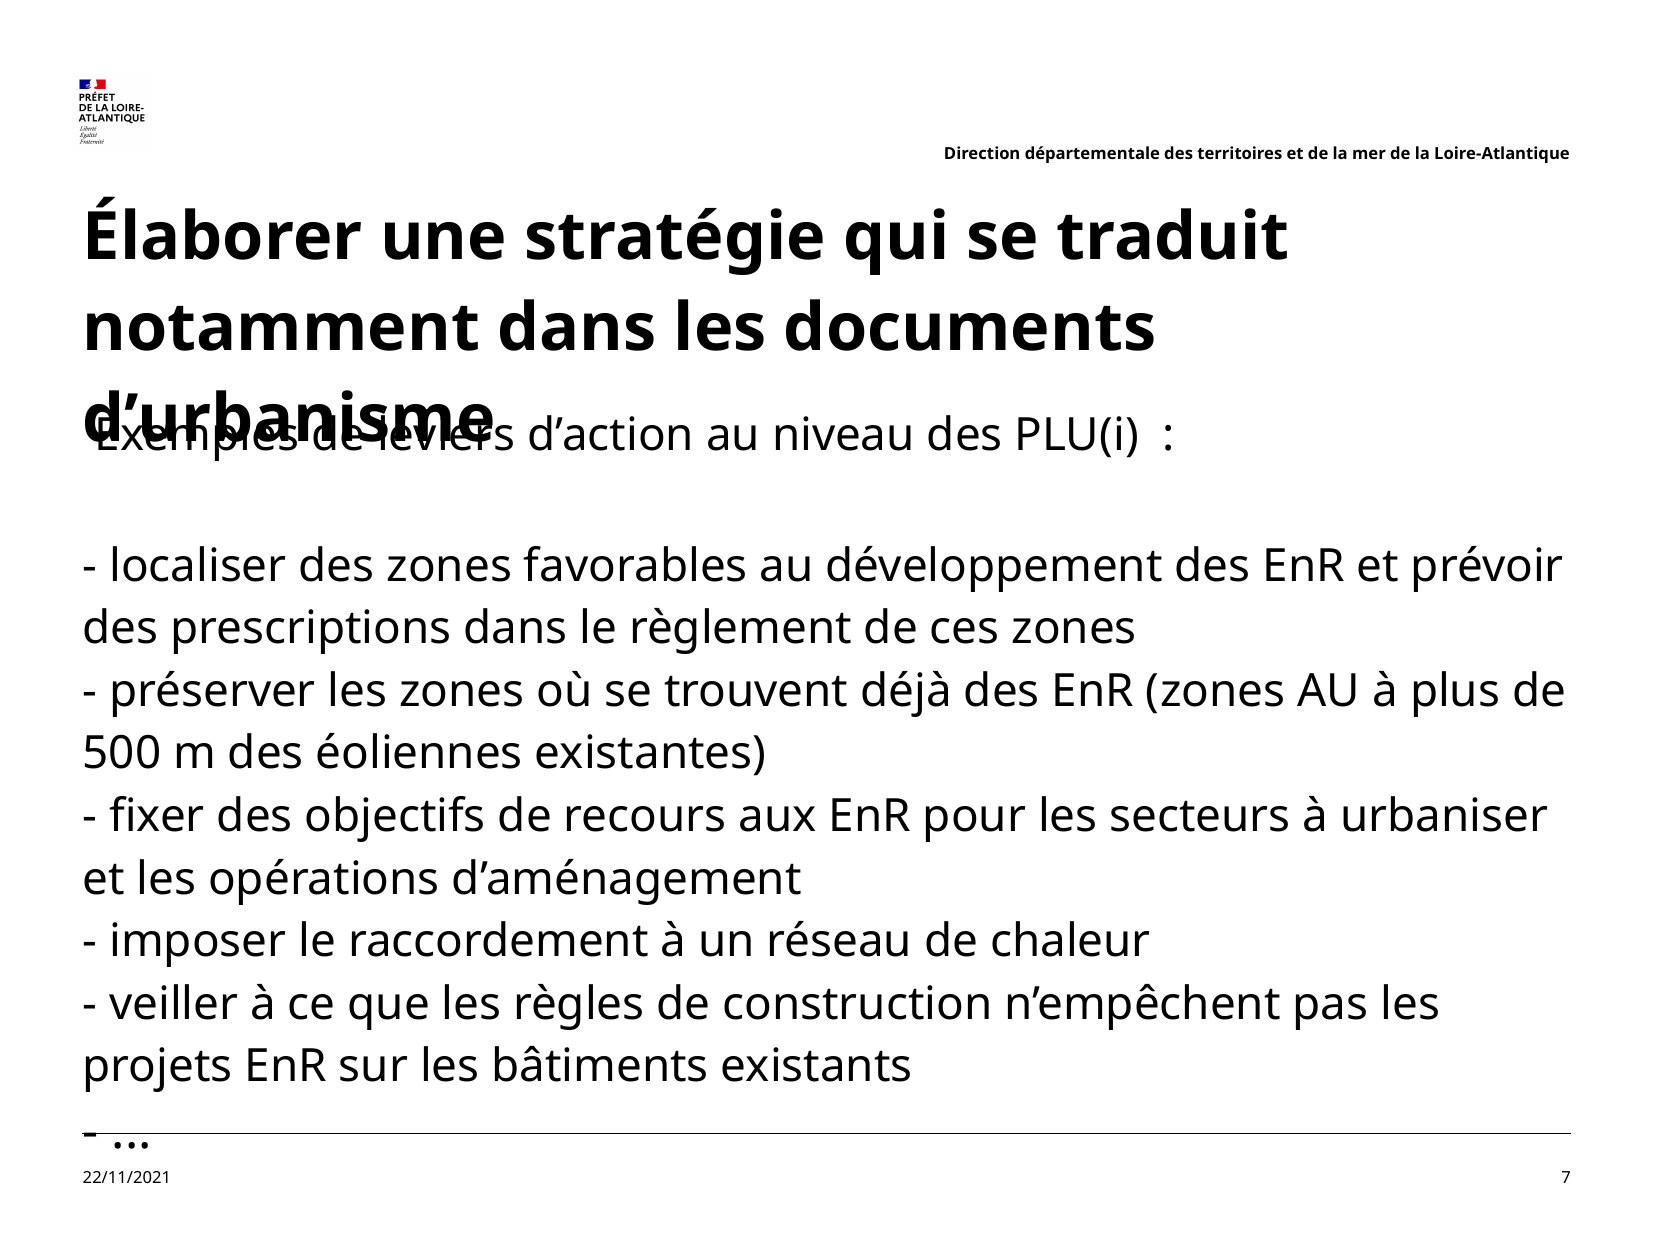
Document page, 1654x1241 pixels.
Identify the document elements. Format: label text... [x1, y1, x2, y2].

subtitle Exemples de leviers d’action au niveau des PLU(i) : - localiser des zones favorables au développement des EnR et prévoir des prescriptions dans le règlement de ces zones - préserver les zones où se trouvent déjà des EnR (zones AU à plus de 500 m des éoliennes existantes) - fixer des objectifs de recours aux EnR pour les secteurs à urbaniser et les opérations d’aménagement - imposer le raccordement à un réseau de chaleur - veiller à ce que les règles de construction n’empêchent pas les projets EnR sur les bâtiments existants - ... [82, 401, 1571, 1177]
picture [70, 70, 154, 153]
title Élaborer une stratégie qui se traduit notamment dans les documents d’urbanisme [82, 188, 1571, 401]
